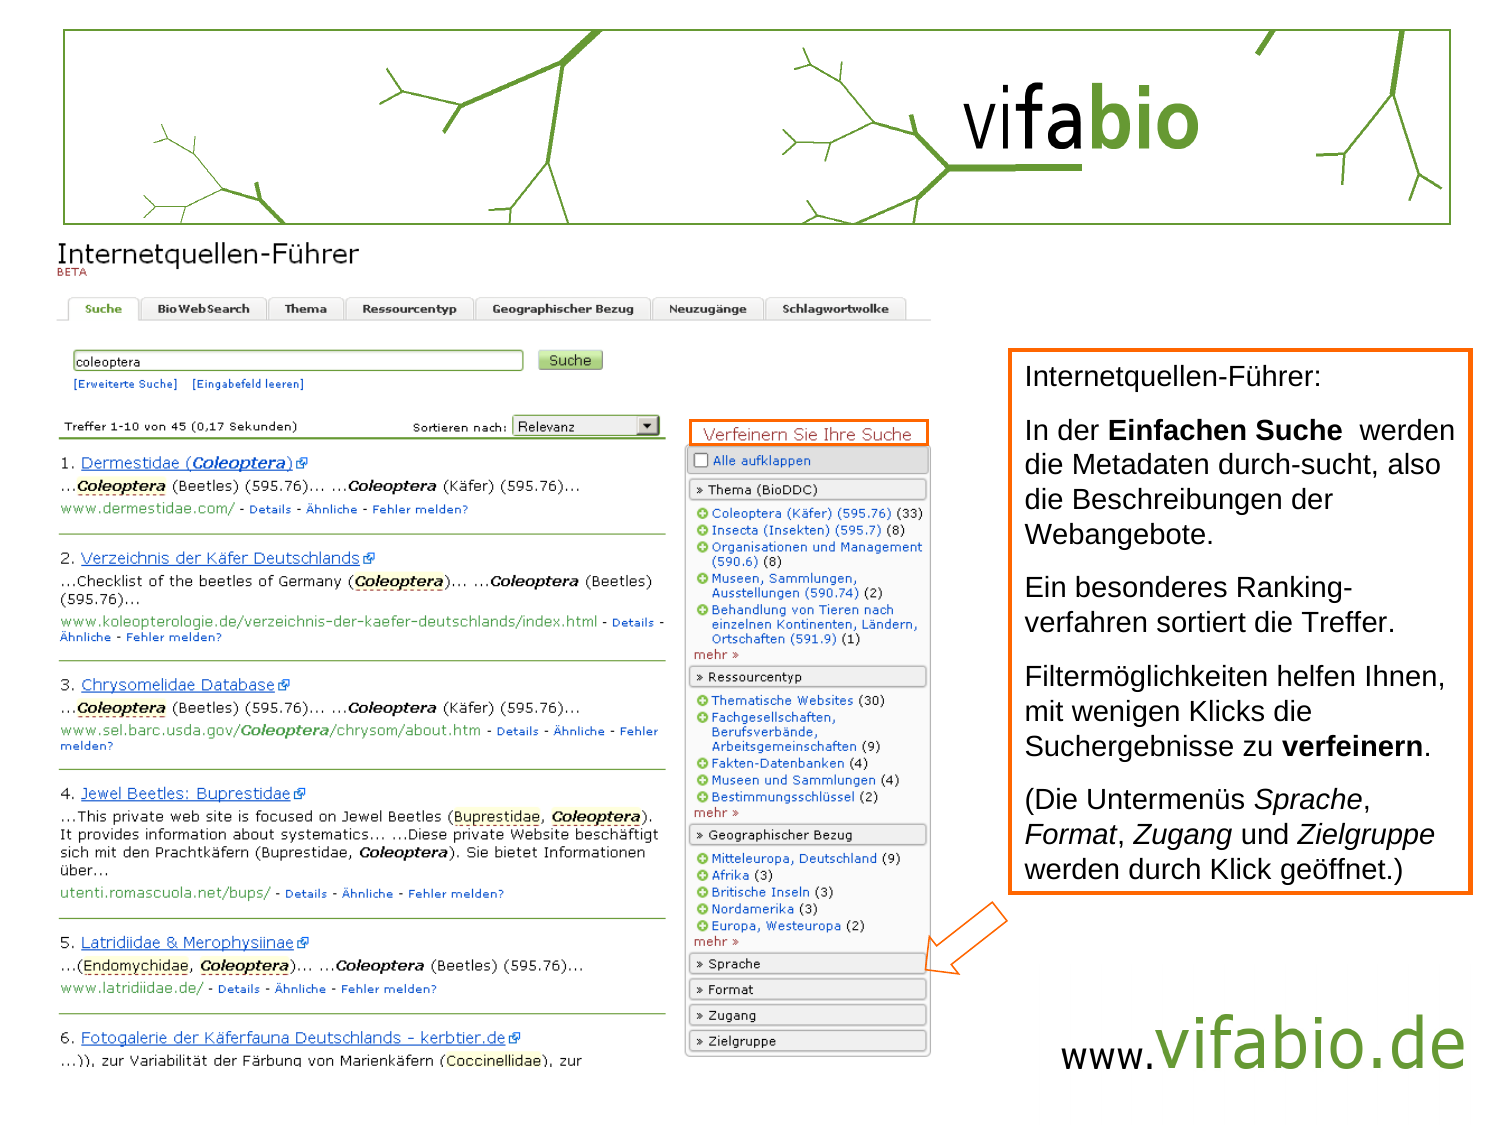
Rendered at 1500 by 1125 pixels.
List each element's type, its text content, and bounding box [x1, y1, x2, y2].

text_box Internetquellen-Führer: In der Einfachen Suche werden die Metadaten durch-sucht, also die Beschreibungen der Webangebote. Ein besonderes Ranking-verfahren sortiert die Treffer. Filtermöglichkeiten helfen Ihnen, mit wenigen Klicks die Suchergebnisse zu verfeinern. (Die Untermenüs Sprache, Format, Zugang und Zielgruppe werden durch Klick geöffnet.) [1009, 349, 1471, 893]
picture [927, 909, 987, 972]
picture [41, 231, 987, 1067]
picture [65, 31, 1449, 223]
picture [1009, 964, 1500, 1125]
